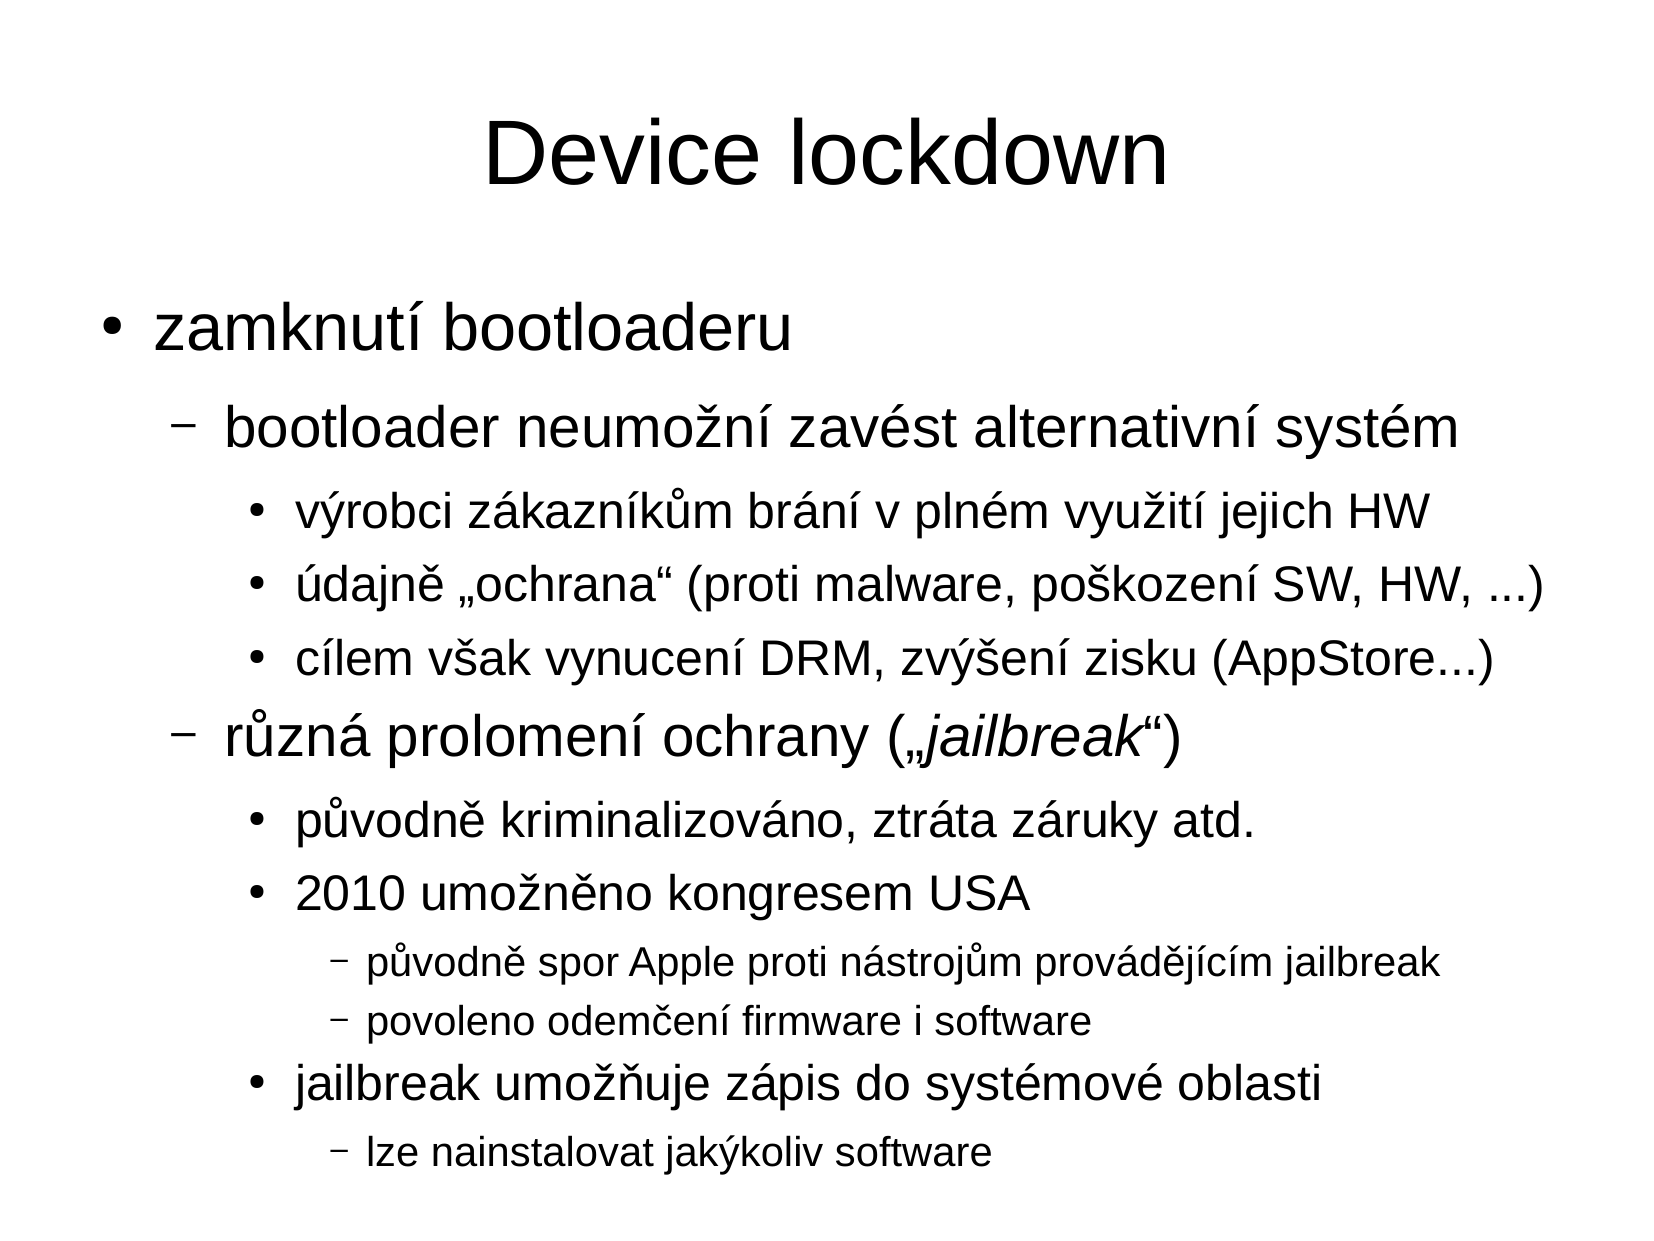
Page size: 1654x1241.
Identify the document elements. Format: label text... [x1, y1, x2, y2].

title Device lockdown [82, 49, 1571, 257]
list zamknutí bootloaderu bootloader neumožní zavést alternativní systém výrobci zákazníkům brání v plném využití jejich HW údajně „ochrana“ (proti malware, poškození SW, HW, ...) cílem však vynucení DRM, zvýšení zisku (AppStore...) různá prolomení ochrany („jailbreak“) původně kriminalizováno, ztráta záruky atd. 2010 umožněno kongresem USA původně spor Apple proti nástrojům provádějícím jailbreak povoleno odemčení firmware i software jailbreak umožňuje zápis do systémové oblasti lze nainstalovat jakýkoliv software [82, 290, 1571, 1217]
